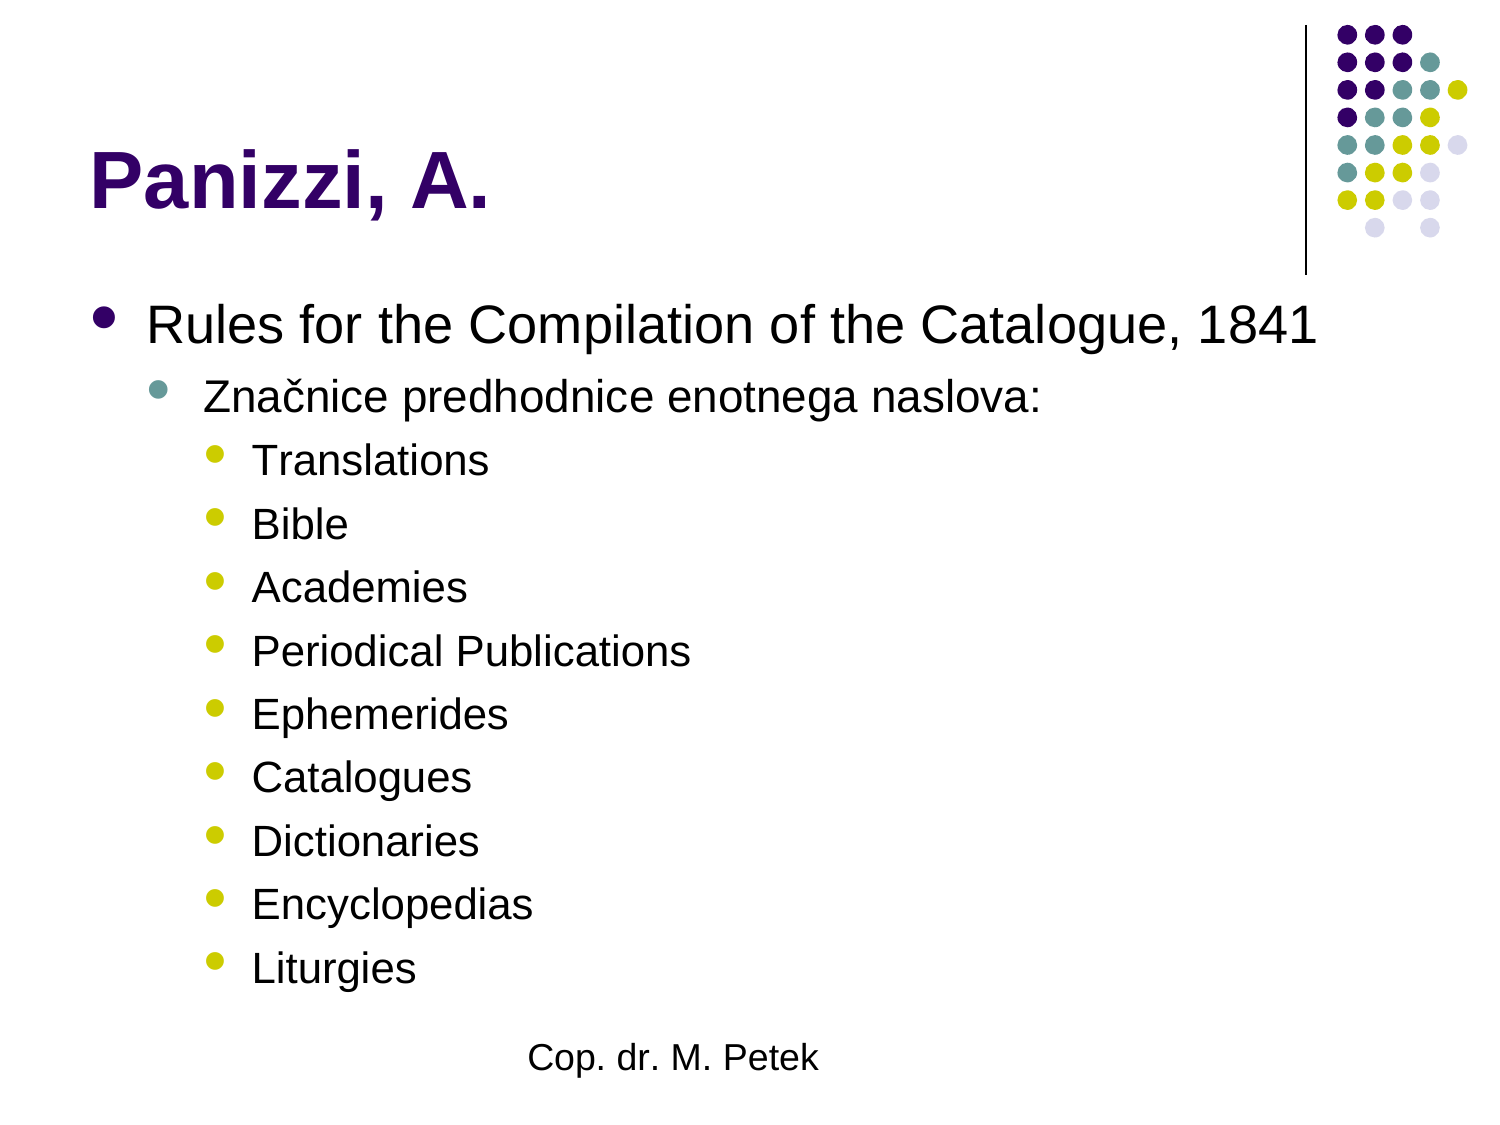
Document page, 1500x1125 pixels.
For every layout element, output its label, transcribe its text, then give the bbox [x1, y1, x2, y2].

list Rules for the Compilation of the Catalogue, 1841 Značnice predhodnice enotnega naslova: Translations Bible Academies Periodical Publications Ephemerides Catalogues Dictionaries Encyclopedias Liturgies [75, 282, 1426, 1006]
title Panizzi, A. [74, 20, 1313, 233]
